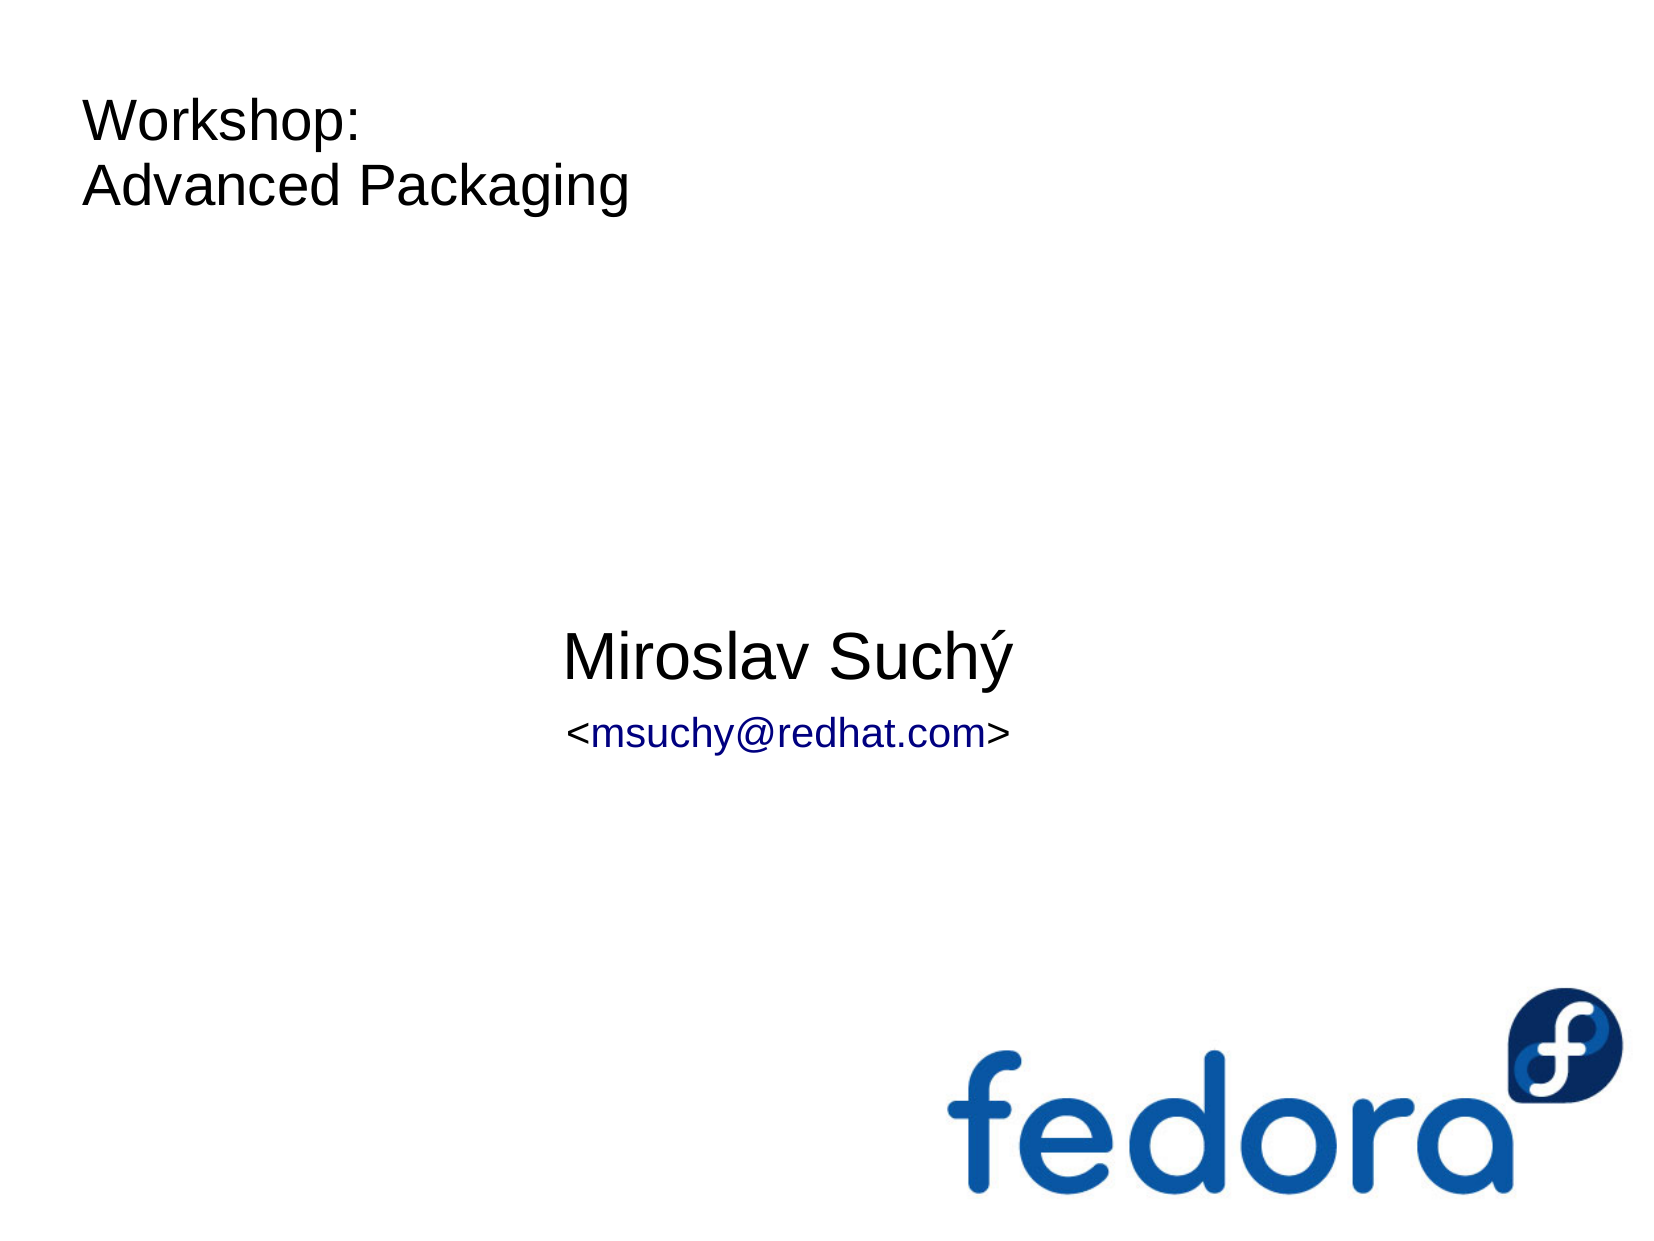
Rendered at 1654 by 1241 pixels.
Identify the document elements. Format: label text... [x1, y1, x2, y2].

picture [925, 967, 1651, 1227]
title Workshop: Advanced Packaging [82, 49, 1571, 257]
subtitle Miroslav Suchý <msuchy@redhat.com> [77, 264, 1500, 1174]
